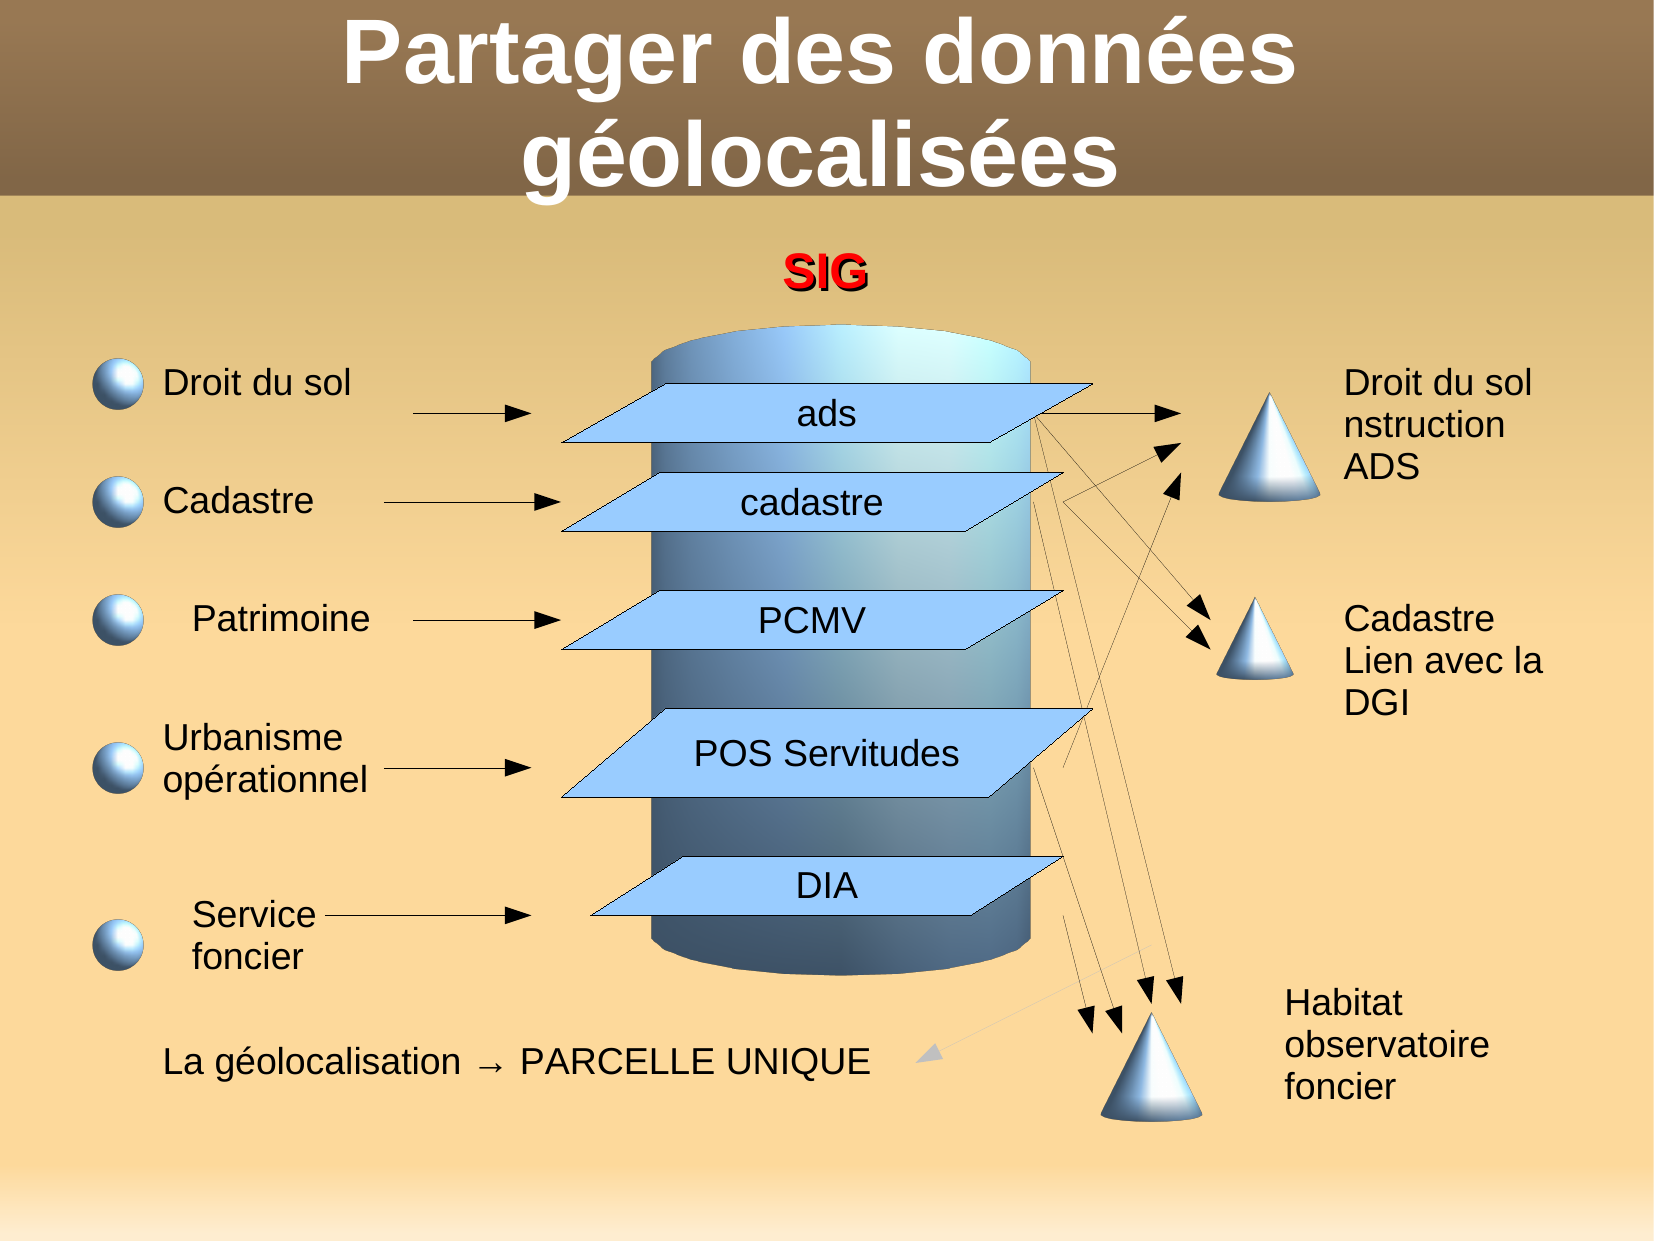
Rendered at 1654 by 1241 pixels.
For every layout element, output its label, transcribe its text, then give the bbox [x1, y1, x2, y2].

picture [0, 0, 1654, 1241]
text_box Droit du sol nstruction ADS [1328, 354, 1595, 509]
text_box Cadastre [147, 472, 443, 534]
text_box La géolocalisation → PARCELLE UNIQUE [147, 1033, 945, 1095]
text_box SIG [767, 236, 916, 316]
text_box Patrimoine [177, 590, 414, 652]
text_box Service foncier [177, 885, 414, 994]
text_box ads [561, 383, 1093, 443]
title Partager des données géolocalisées [76, 0, 1565, 222]
text_box DIA [590, 856, 1064, 916]
text_box Habitat observatoire foncier [1269, 974, 1565, 1129]
text_box Urbanisme opérationnel [147, 708, 443, 817]
text_box POS Servitudes [561, 708, 1093, 798]
text_box PCMV [561, 590, 1064, 650]
text_box Cadastre Lien avec la DGI [1328, 590, 1565, 745]
text_box cadastre [561, 472, 1064, 532]
text_box Droit du sol [147, 354, 591, 416]
